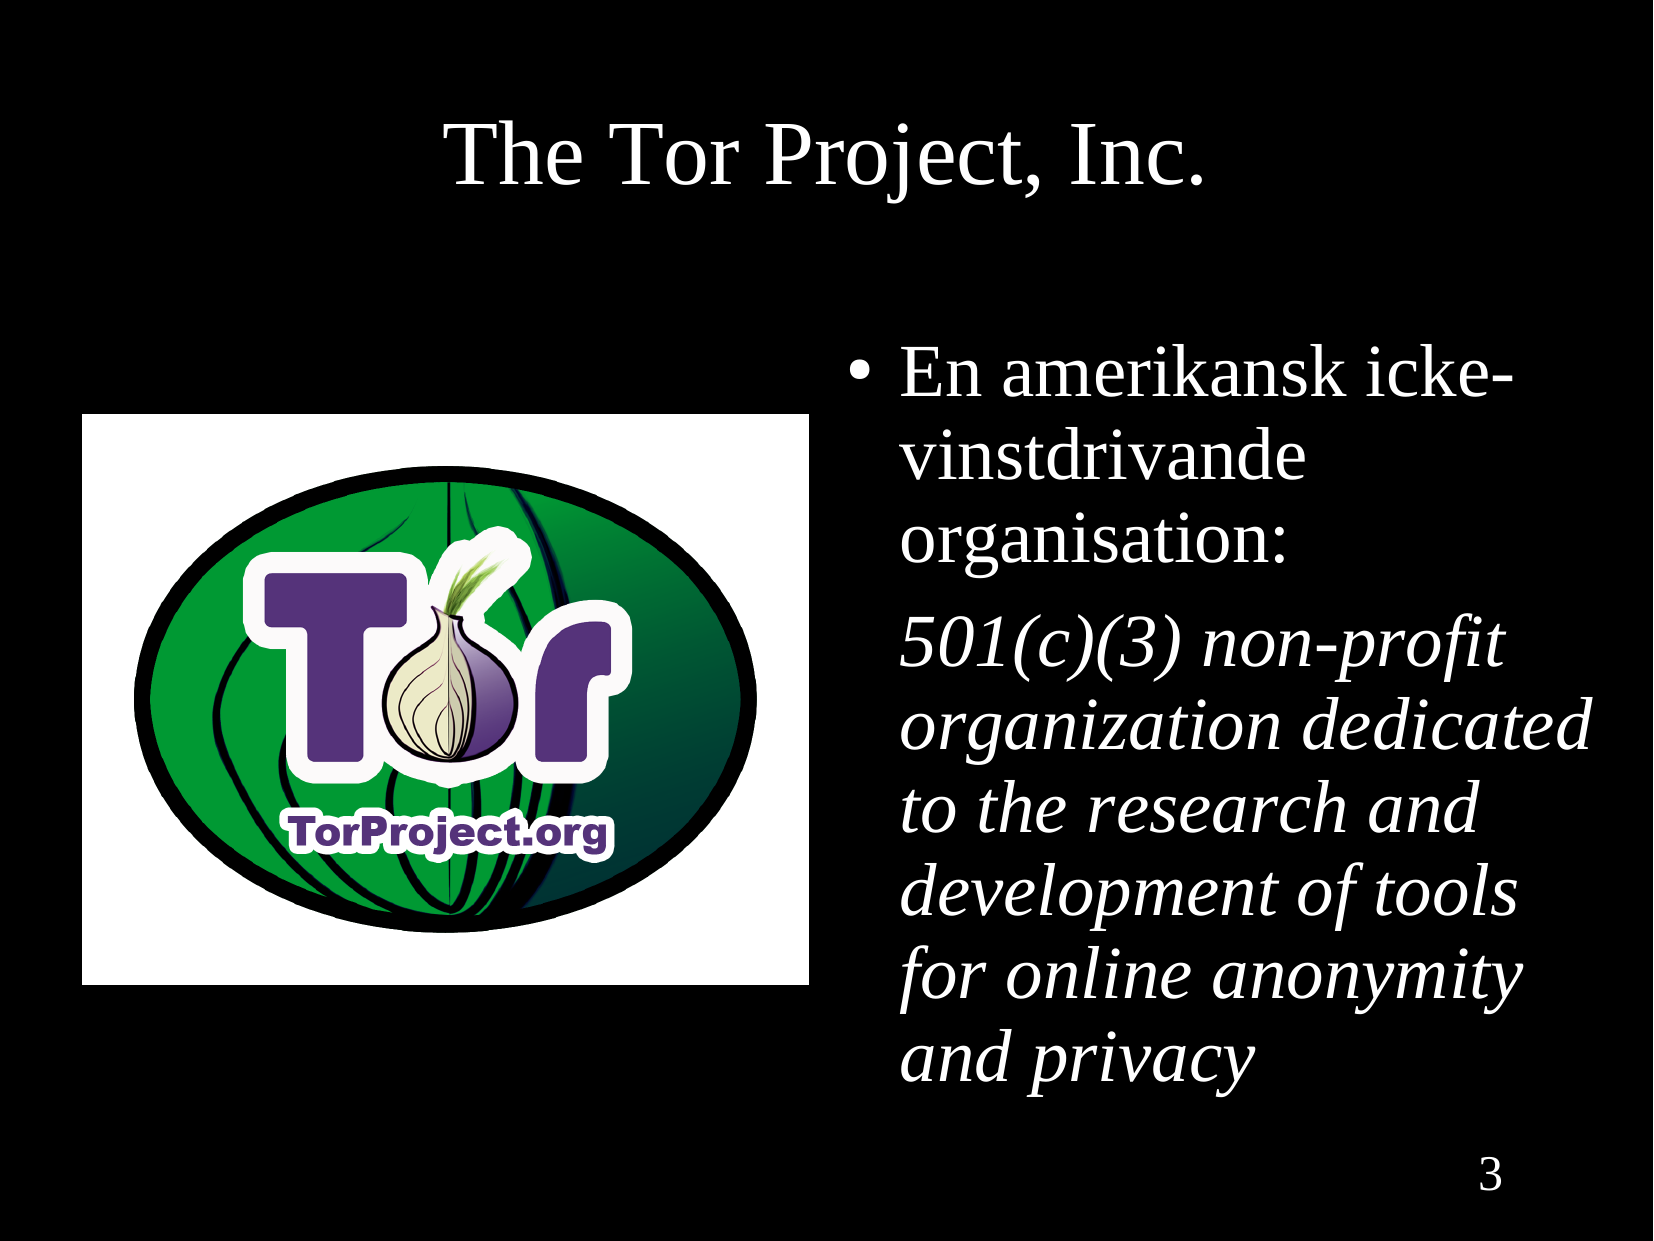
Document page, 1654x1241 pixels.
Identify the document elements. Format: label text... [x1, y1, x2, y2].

list En amerikansk icke-vinstdrivande organisation: 501(c)(3) non-profit organization dedicated to the research and development of tools for online anonymity and privacy [828, 330, 1610, 1099]
picture [82, 414, 809, 985]
title The Tor Project, Inc. [82, 49, 1571, 257]
